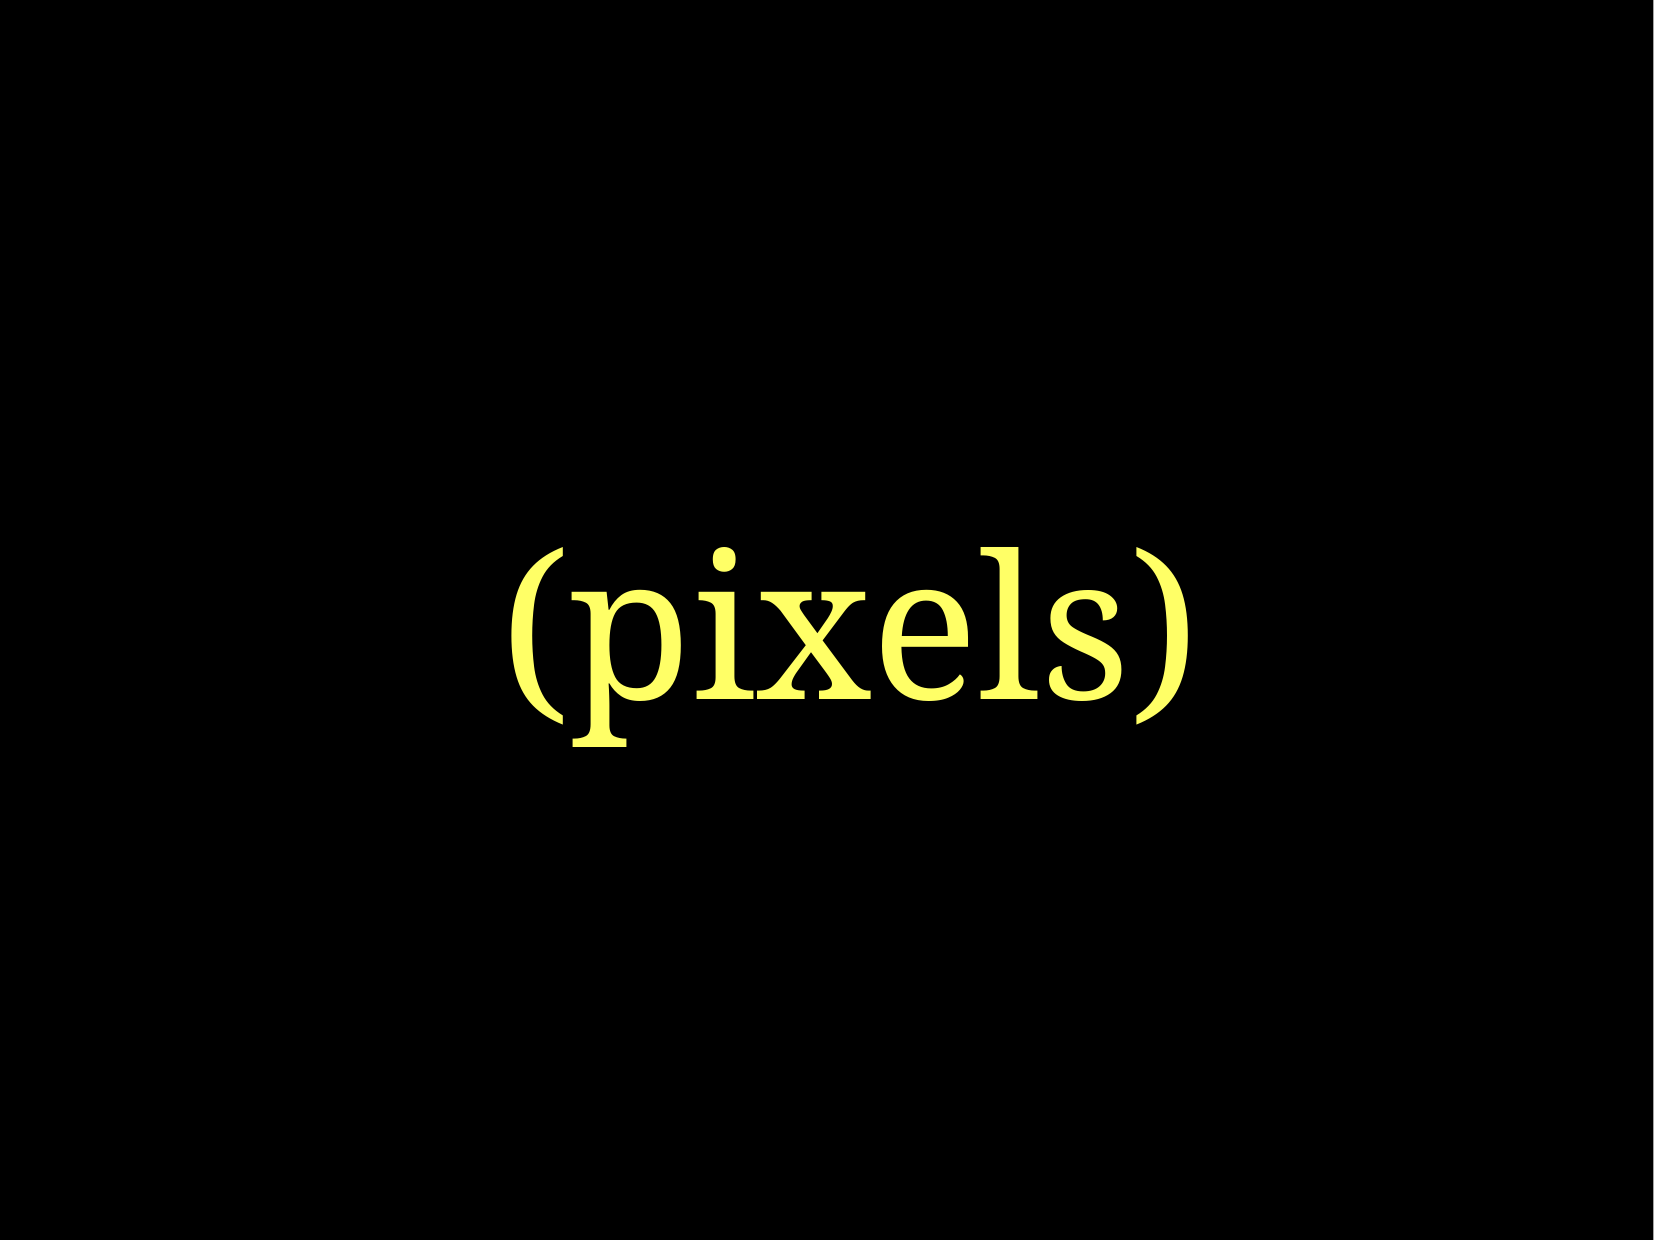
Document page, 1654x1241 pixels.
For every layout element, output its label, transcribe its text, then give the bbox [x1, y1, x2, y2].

subtitle (pixels) [37, 451, 1628, 794]
